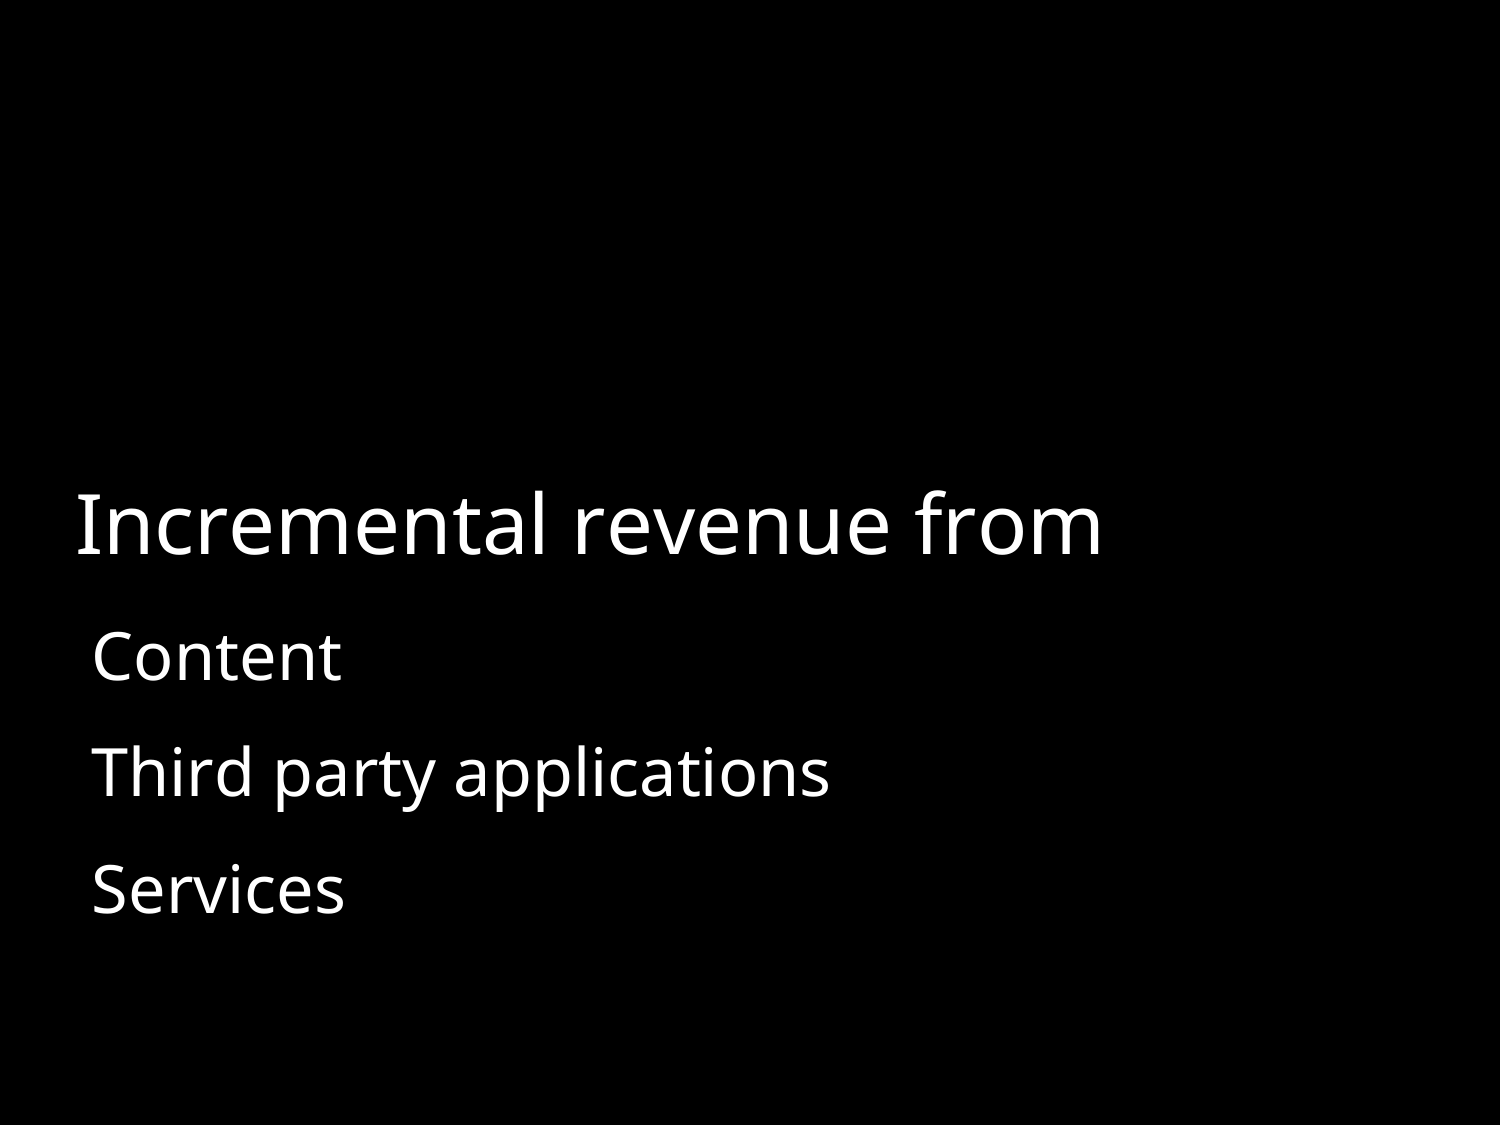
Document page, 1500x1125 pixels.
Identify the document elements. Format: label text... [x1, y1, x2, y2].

title Incremental revenue from [75, 428, 1414, 600]
list Content Third party applications Services [75, 600, 1426, 1003]
